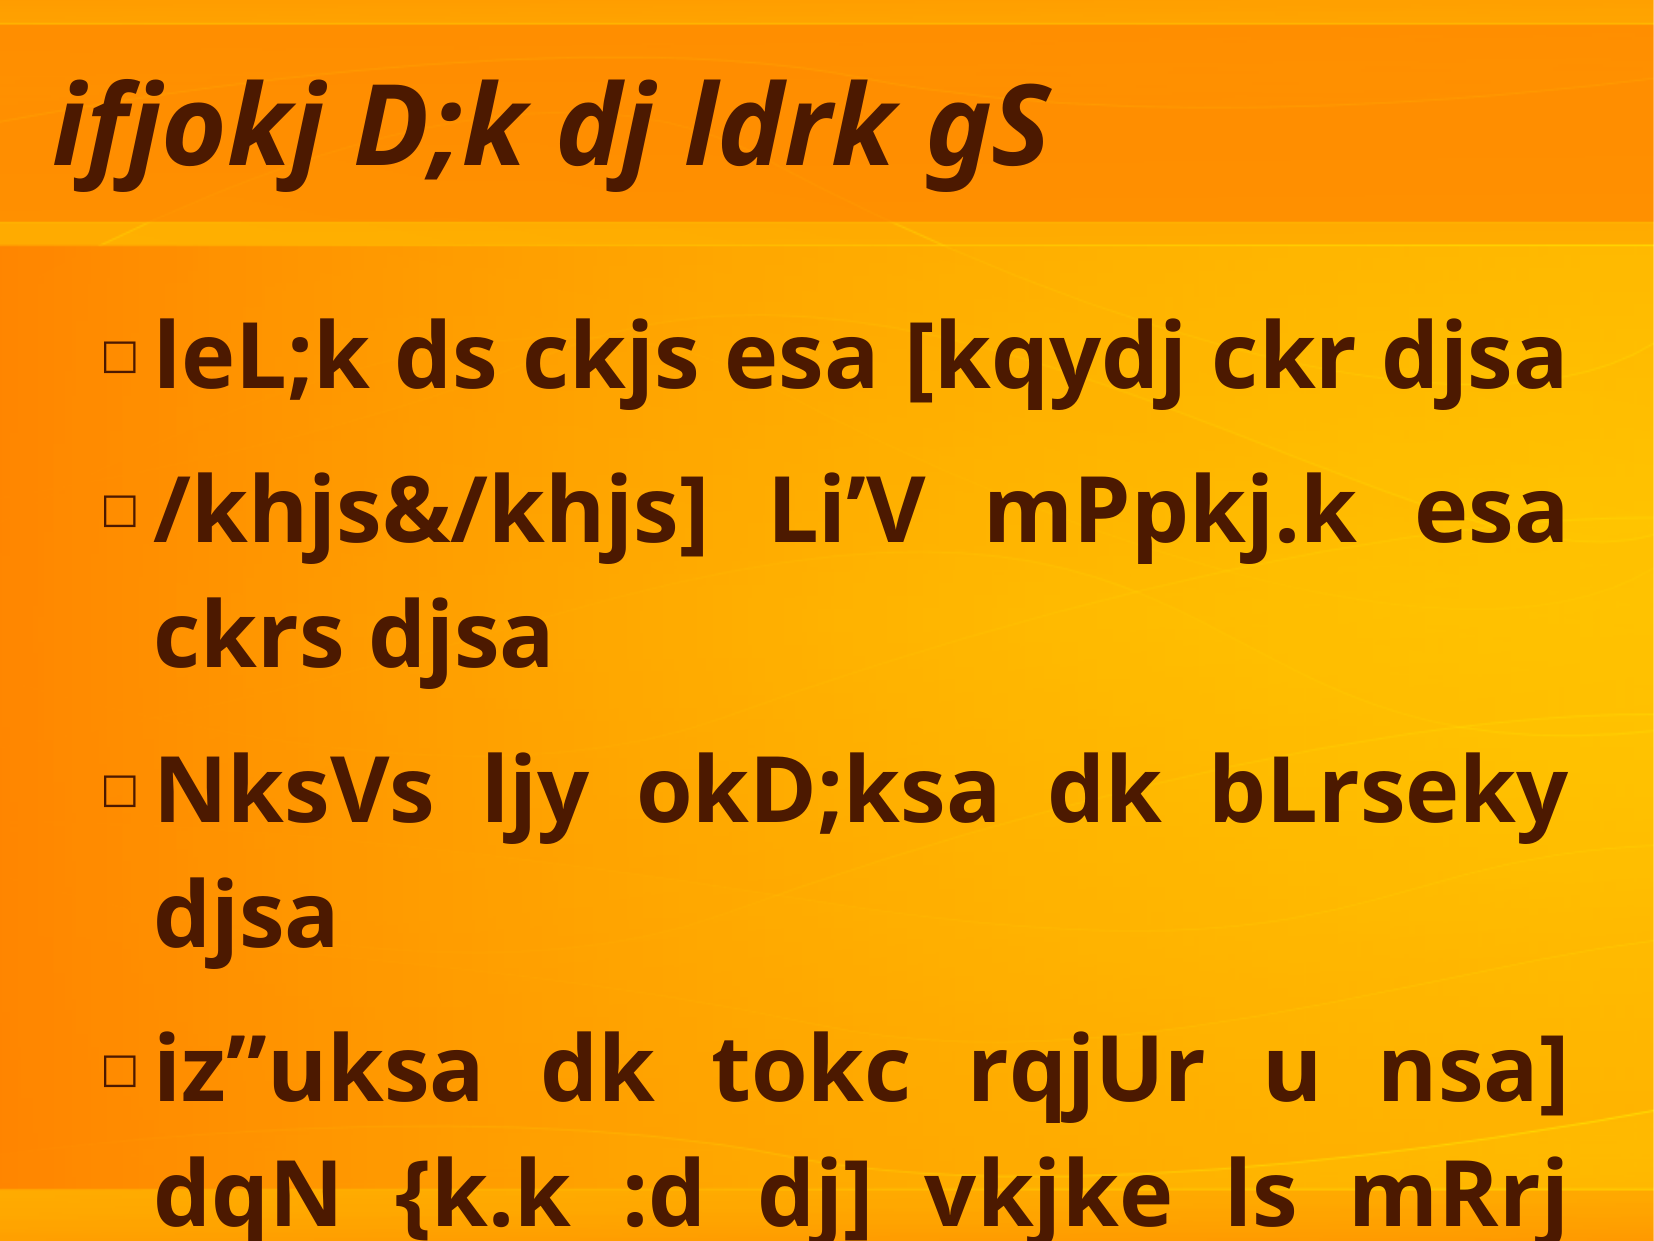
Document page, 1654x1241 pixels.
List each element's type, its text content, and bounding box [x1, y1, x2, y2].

title ifjokj D;k dj ldrk gS [23, 8, 1625, 237]
picture [229, 1186, 249, 1216]
picture [0, 0, 1654, 1241]
list leL;k ds ckjs esa [kqydj ckr djsa /khjs&/khjs] Li’V mPpkj.k esa ckrs djsa NksVs ljy okD;ksa dk bLrseky djsa iz”uksa dk tokc rqjUr u nsa] dqN {k.k :d dj] vkjke ls mRrj nsa chp esa u Vksdsa cksyus ds fy, foo”k u djsaA [82, 290, 1571, 1112]
